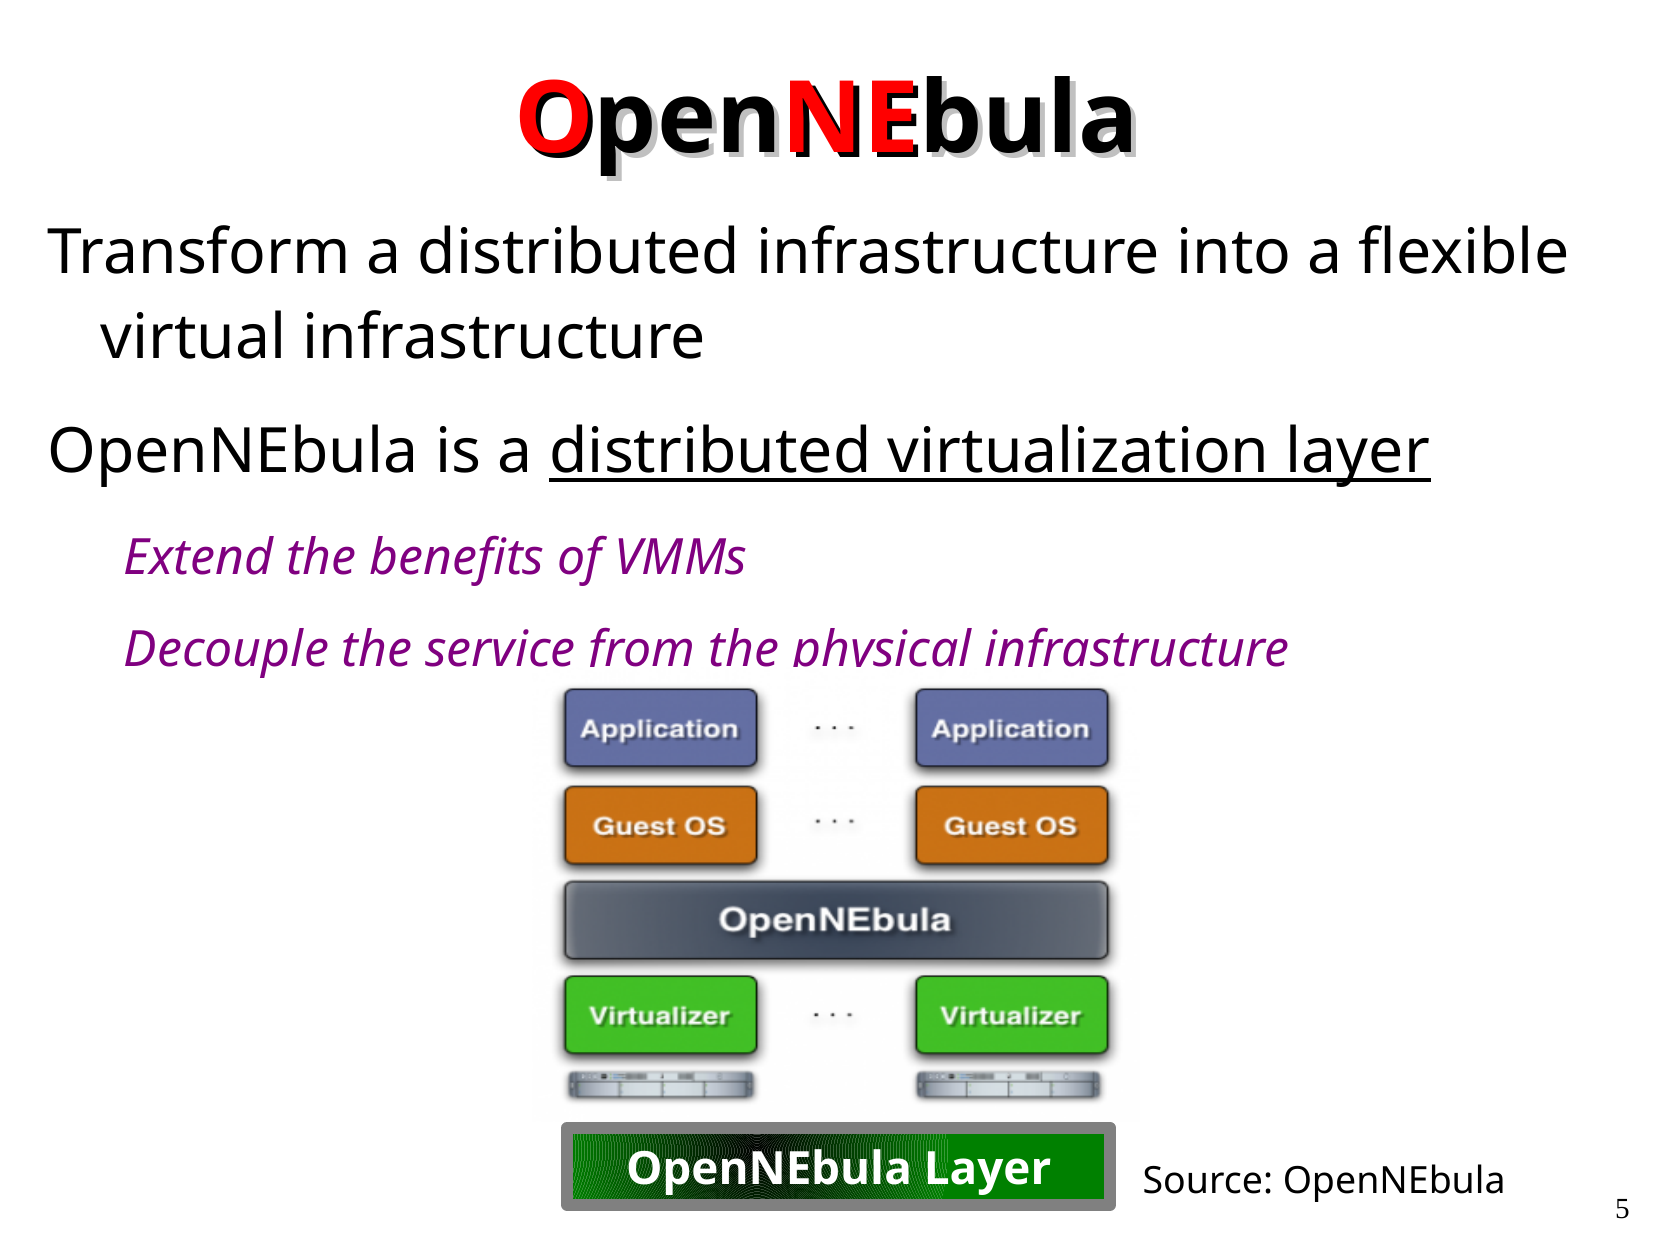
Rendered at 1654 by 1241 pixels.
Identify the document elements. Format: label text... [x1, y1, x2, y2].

list Transform a distributed infrastructure into a flexible virtual infrastructure OpenNEbula is a distributed virtualization layer Extend the benefits of VMMs Decouple the service from the physical infrastructure [29, 206, 1625, 1063]
title OpenNEbula [82, 49, 1571, 178]
text_box OpenNEbula Layer [566, 1127, 1111, 1205]
picture [532, 667, 1140, 1123]
text_box Source: OpenNEbula [1127, 1145, 1549, 1207]
